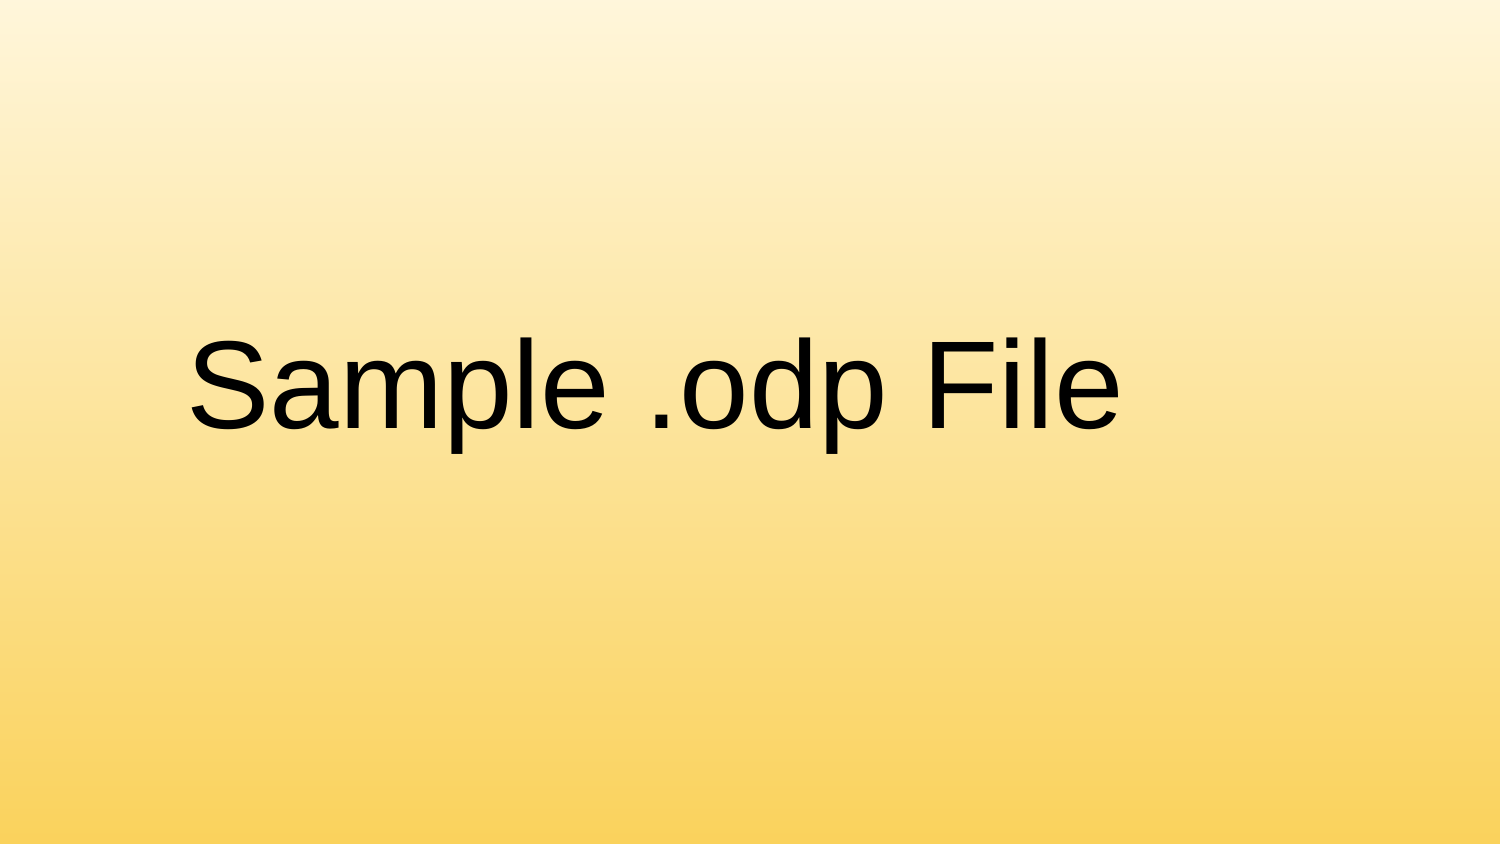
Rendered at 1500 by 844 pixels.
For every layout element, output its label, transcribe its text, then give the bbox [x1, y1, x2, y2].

text_box Sample .odp File [171, 288, 1299, 555]
